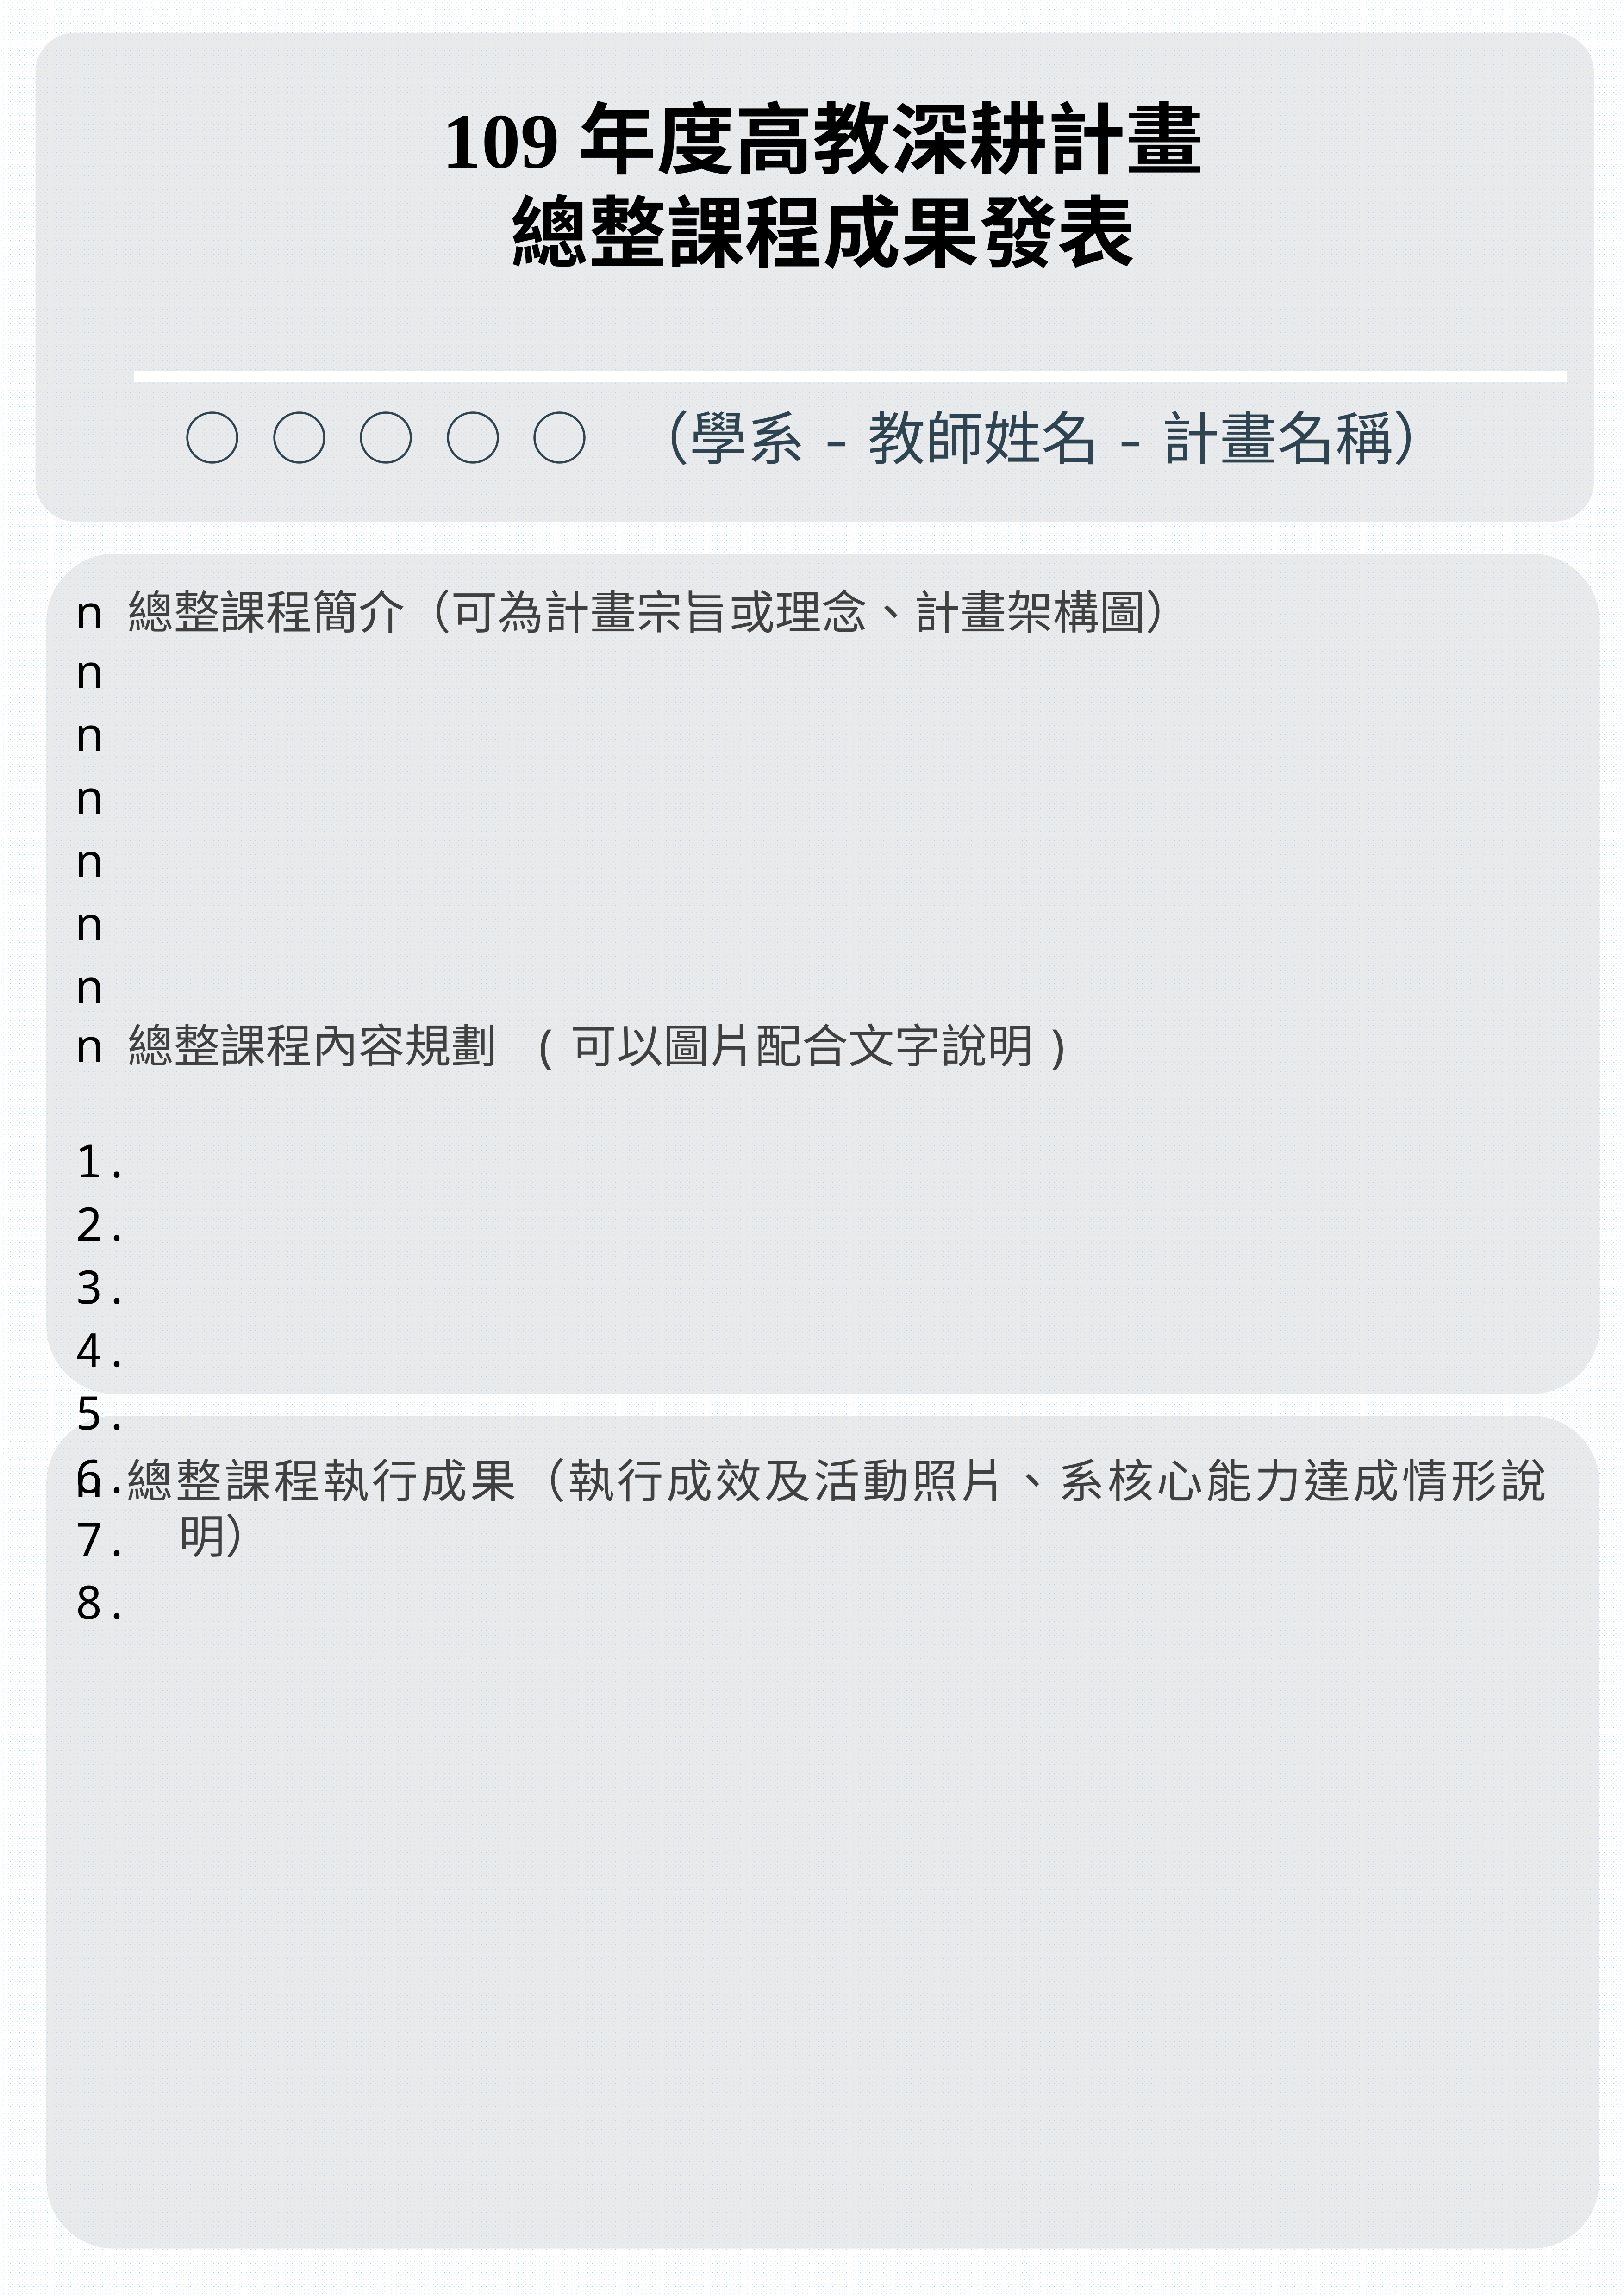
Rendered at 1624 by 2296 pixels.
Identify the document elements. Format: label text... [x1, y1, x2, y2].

text_box 總整課程執行成果（執行成效及活動照片、系核心能力達成情形說明） [68, 1448, 1555, 2192]
text_box [46, 1420, 1599, 2249]
text_box ○ ○ ○ ○ ○ （學系-教師姓名-計畫名稱） [74, 398, 1562, 476]
text_box [46, 554, 1600, 1390]
text_box [35, 32, 1594, 522]
text_box 109年度高教深耕計畫 總整課程成果發表 [79, 44, 1567, 323]
text_box 總整課程簡介（可為計畫宗旨或理念、計畫架構圖） 總整課程內容規劃 (可以圖片配合文字說明) [68, 579, 1555, 1454]
